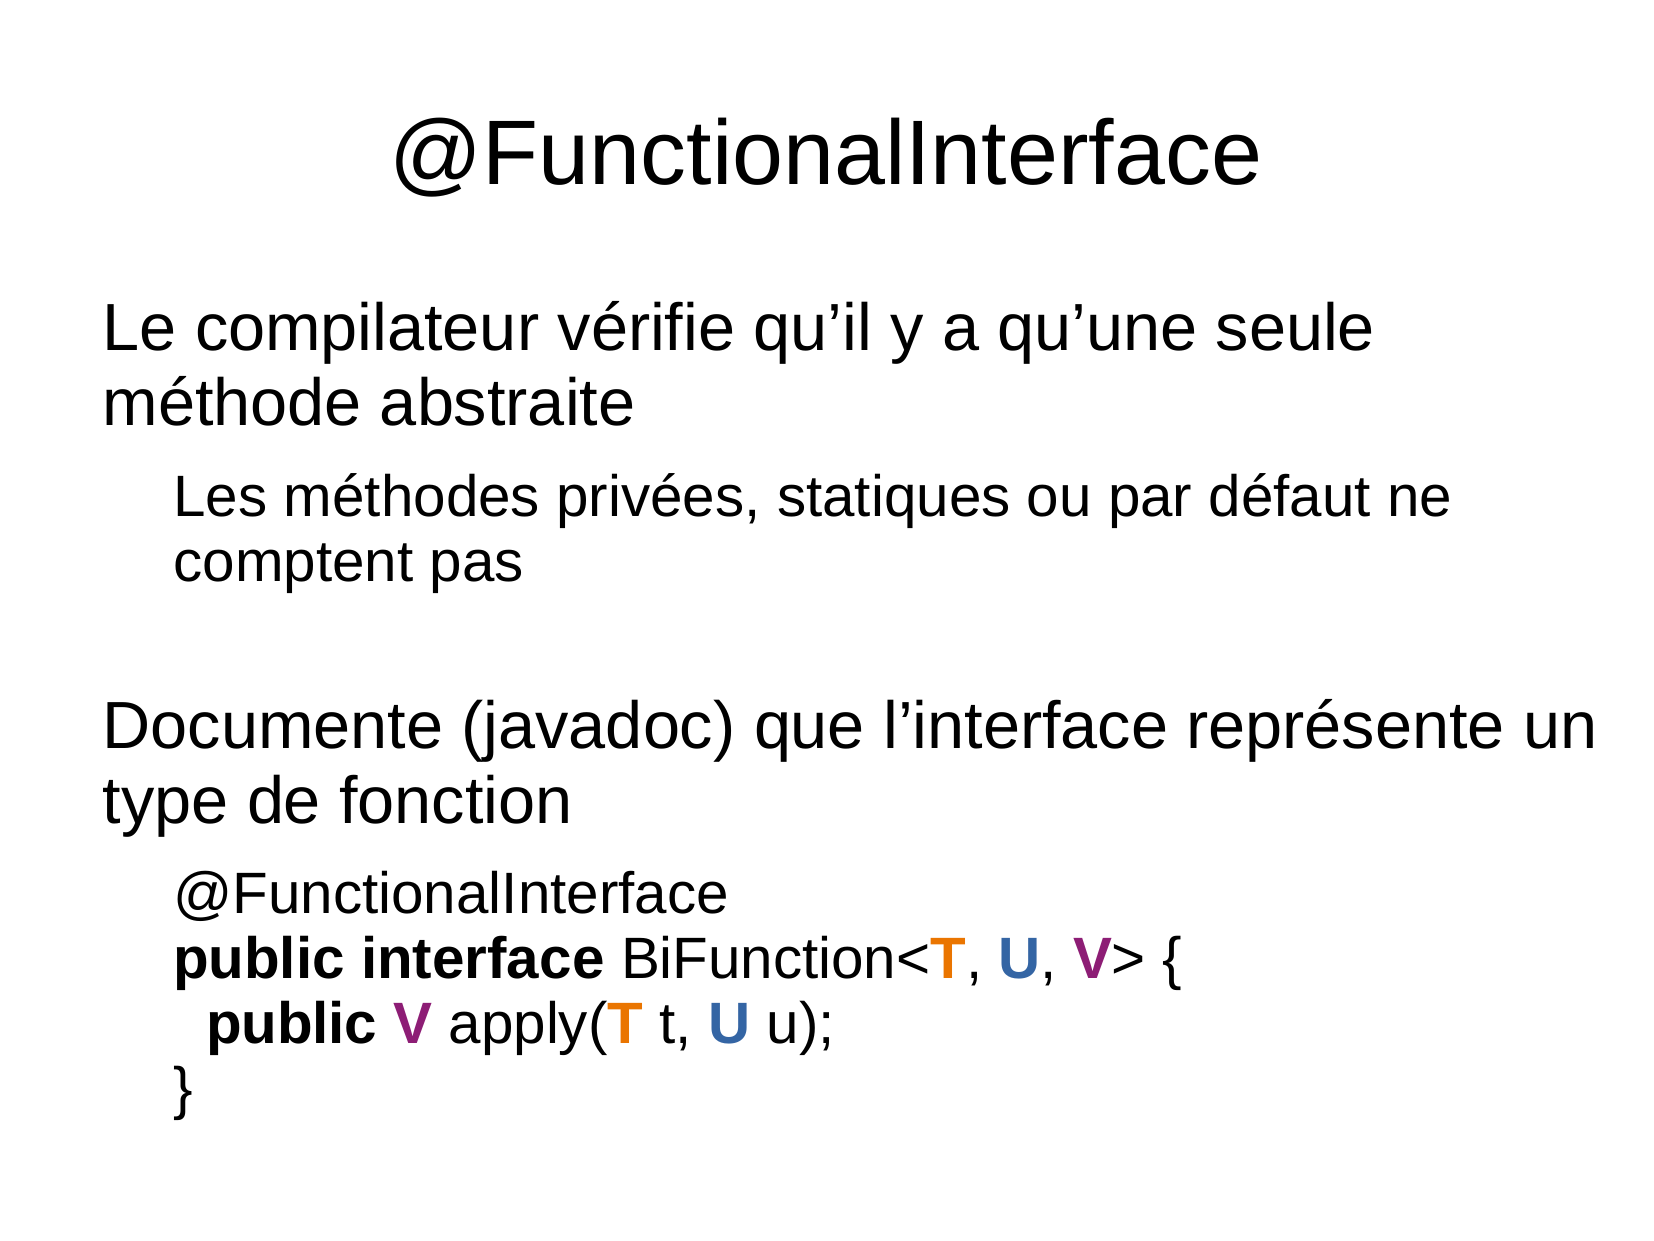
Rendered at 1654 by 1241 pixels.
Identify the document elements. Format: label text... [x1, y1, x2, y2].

title @FunctionalInterface [82, 49, 1571, 257]
list Le compilateur vérifie qu’il y a qu’une seule méthode abstraite Les méthodes privées, statiques ou par défaut ne comptent pas Documente (javadoc) que l’interface représente un type de fonction @FunctionalInterface public interface BiFunction<T, U, V> { public V apply(T t, U u); } [31, 290, 1622, 1141]
